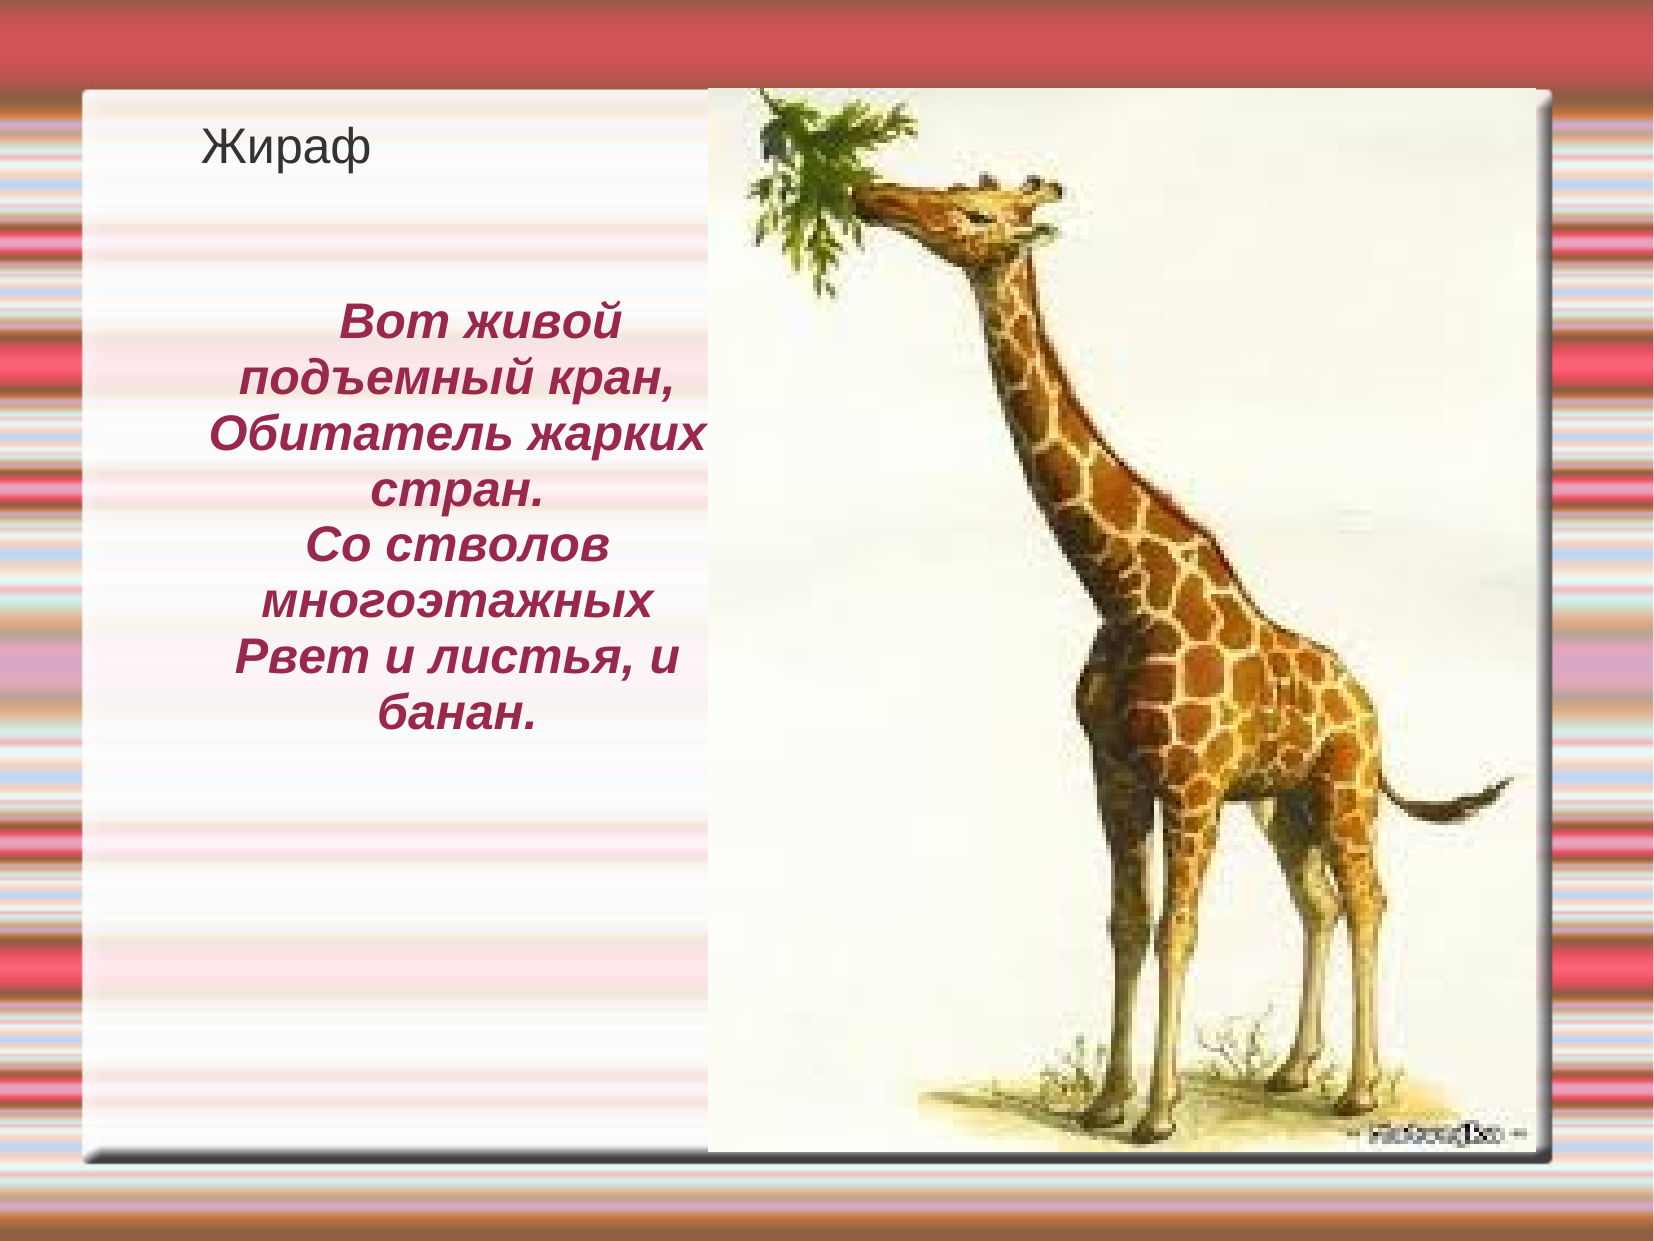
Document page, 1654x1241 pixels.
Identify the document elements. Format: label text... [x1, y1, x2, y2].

picture [0, 0, 1654, 1241]
title Вот живой подъемный кран, Обитатель жарких стран. Со стволов многоэтажных Рвет и листья, и банан. [147, 265, 708, 768]
list Жираф [118, 118, 680, 207]
